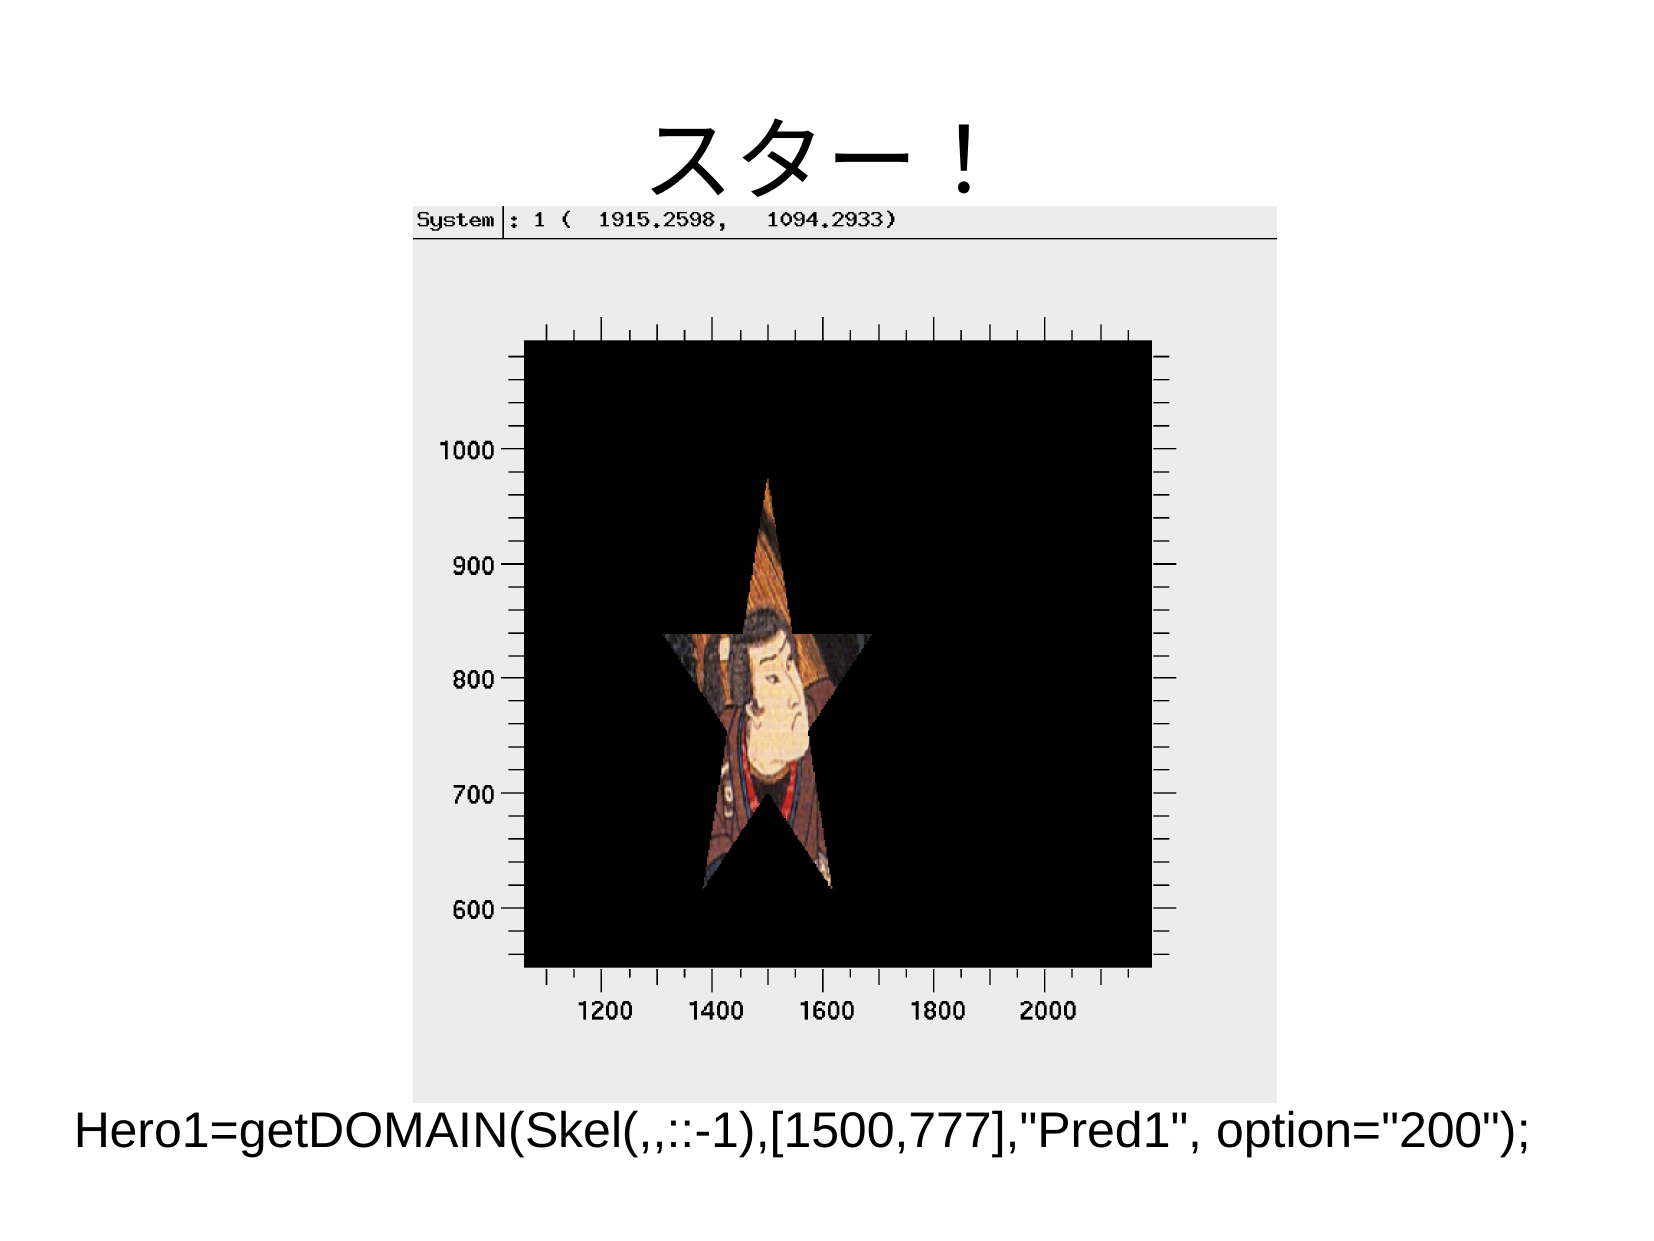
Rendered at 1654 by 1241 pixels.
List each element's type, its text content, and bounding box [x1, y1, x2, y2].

text_box Hero1=getDOMAIN(Skel(,,::-1),[1500,777],"Pred1", option="200"); [59, 1092, 1654, 1164]
picture [413, 206, 1277, 1092]
title スター！ [82, 56, 1571, 249]
